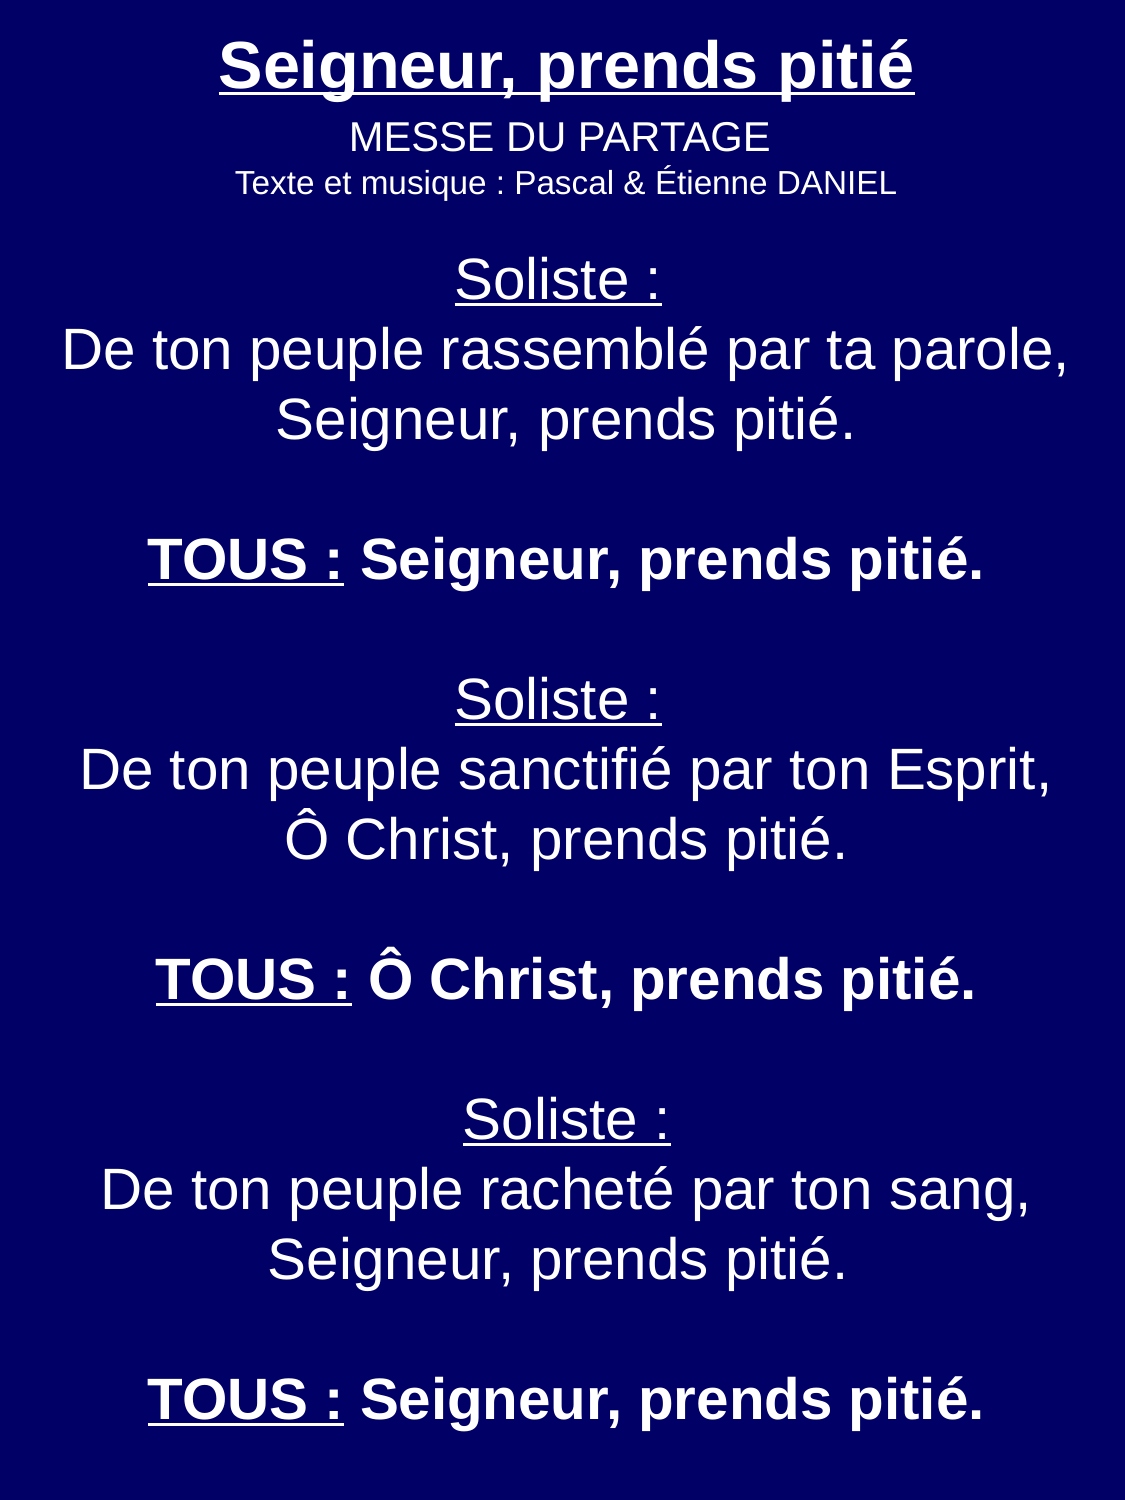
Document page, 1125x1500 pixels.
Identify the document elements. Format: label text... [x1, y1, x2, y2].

text_box Seigneur, prends pitié MESSE DU PARTAGE Texte et musique : Pascal & Étienne DANIEL Soliste : De ton peuple rassemblé par ta parole, Seigneur, prends pitié. TOUS : Seigneur, prends pitié. Soliste : De ton peuple sanctifié par ton Esprit, Ô Christ, prends pitié. TOUS : Ô Christ, prends pitié. Soliste : De ton peuple racheté par ton sang, Seigneur, prends pitié. TOUS : Seigneur, prends pitié. [46, 47, 1087, 1406]
